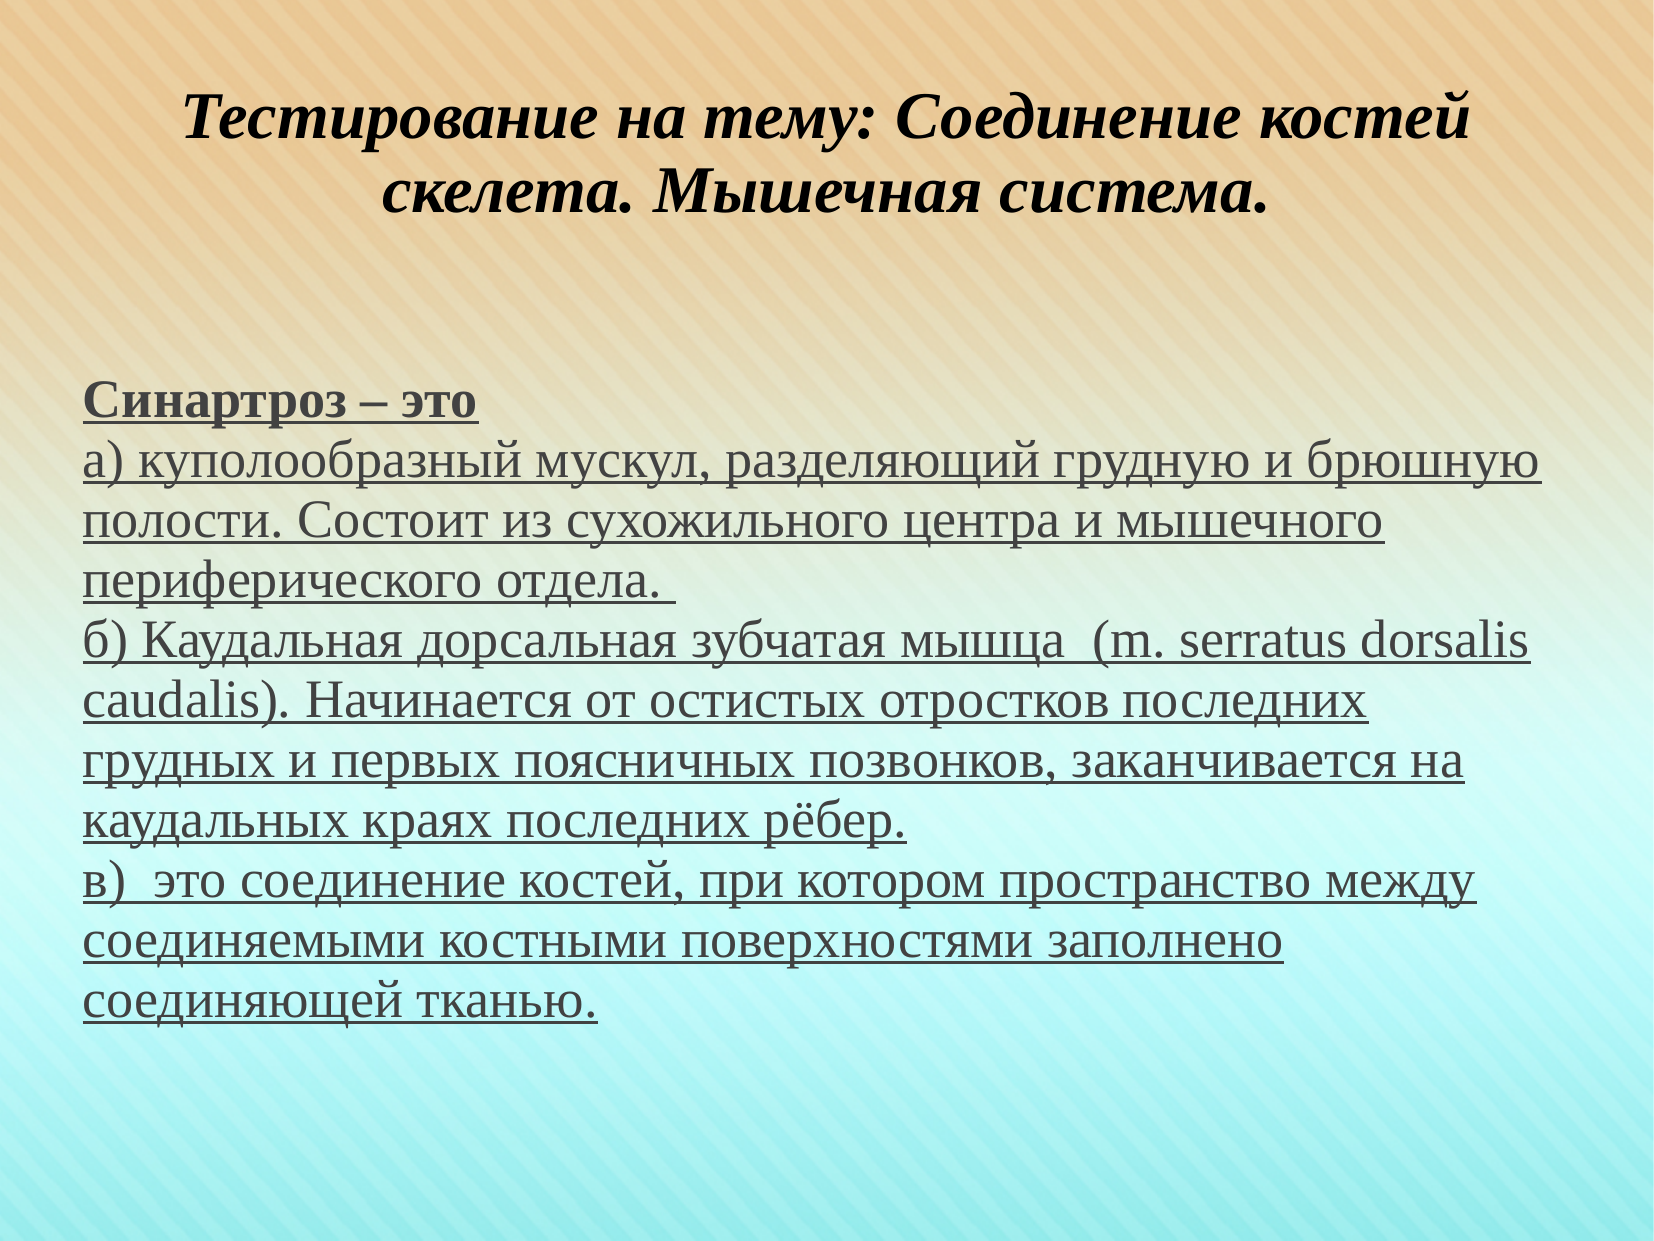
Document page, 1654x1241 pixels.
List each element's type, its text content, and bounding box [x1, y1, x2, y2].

picture [0, 0, 1654, 1241]
title Тестирование на тему: Соединение костей скелета. Мышечная система. [82, 49, 1571, 257]
subtitle Синартроз – это а) куполообразный мускул, разделяющий грудную и брюшную полости. Состоит из сухожильного центра и мышечного периферического отдела. б) Каудальная дорсальная зубчатая мышца (m. serratus dorsalis caudalis). Начинается от остистых отростков последних грудных и первых поясничных позвонков, заканчивается на каудальных краях последних рёбер. в) это соединение костей, при котором пространство между соединяемыми костными поверхностями заполнено соединяющей тканью. [82, 290, 1571, 1109]
